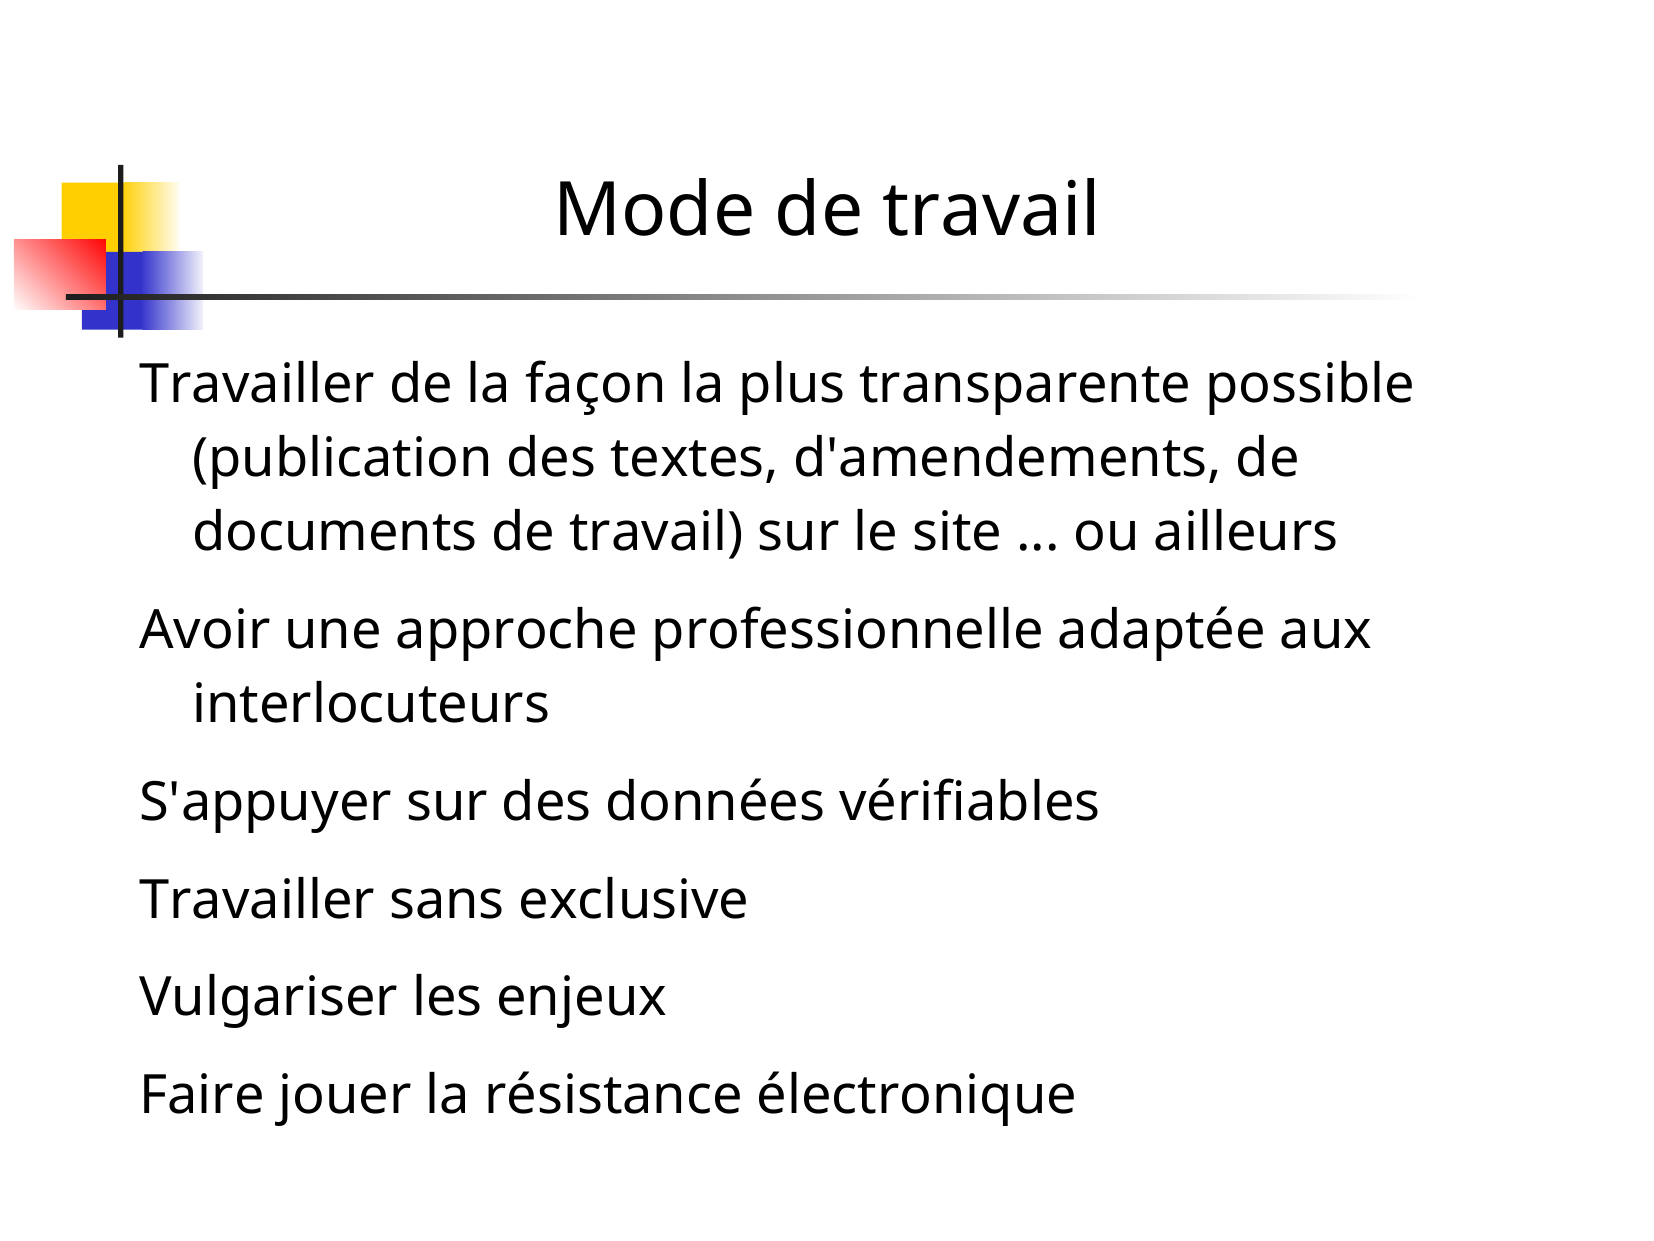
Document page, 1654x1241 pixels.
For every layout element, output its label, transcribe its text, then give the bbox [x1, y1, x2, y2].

title Mode de travail [121, 110, 1534, 303]
list Travailler de la façon la plus transparente possible (publication des textes, d'amendements, de documents de travail) sur le site ... ou ailleurs Avoir une approche professionnelle adaptée aux interlocuteurs S'appuyer sur des données vérifiables Travailler sans exclusive Vulgariser les enjeux Faire jouer la résistance électronique [121, 344, 1534, 1125]
